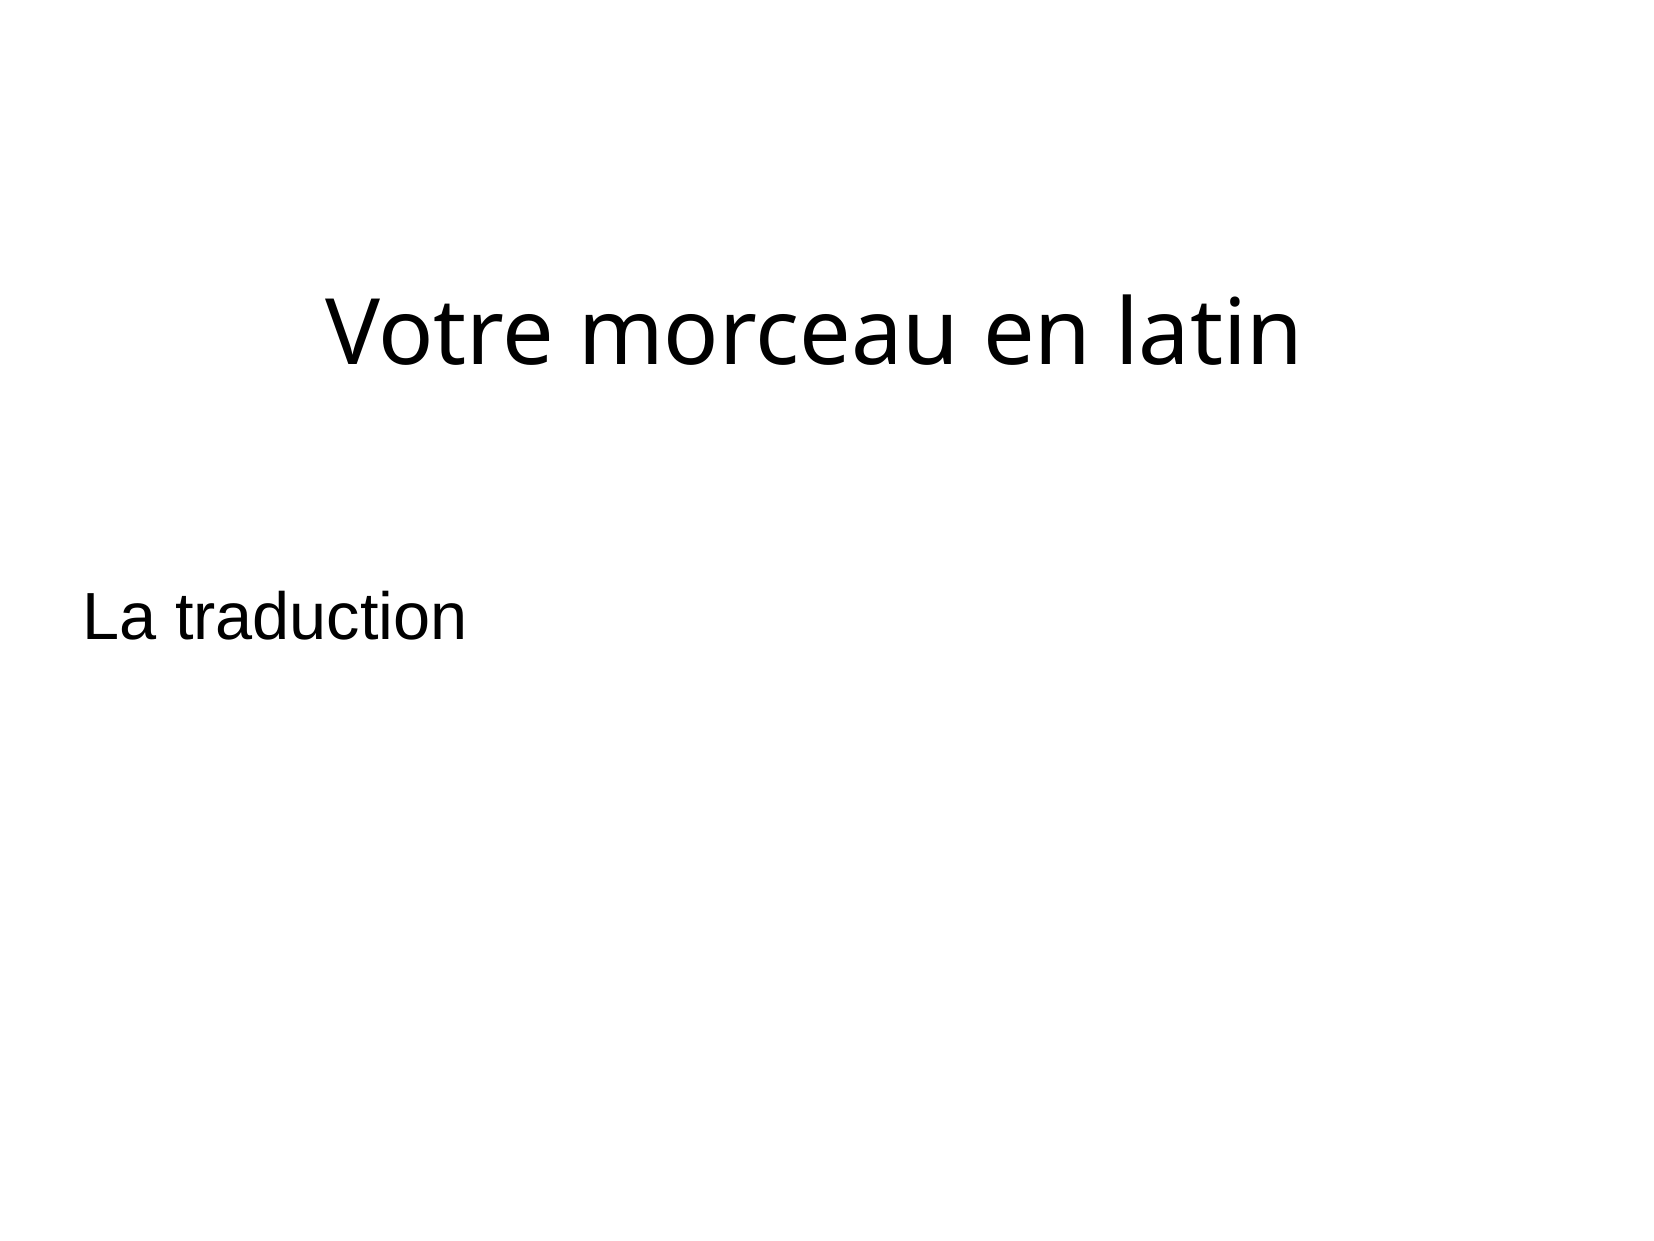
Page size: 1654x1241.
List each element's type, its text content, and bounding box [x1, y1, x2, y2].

list La traduction [82, 578, 1571, 1109]
title Votre morceau en latin [82, 225, 1571, 433]
